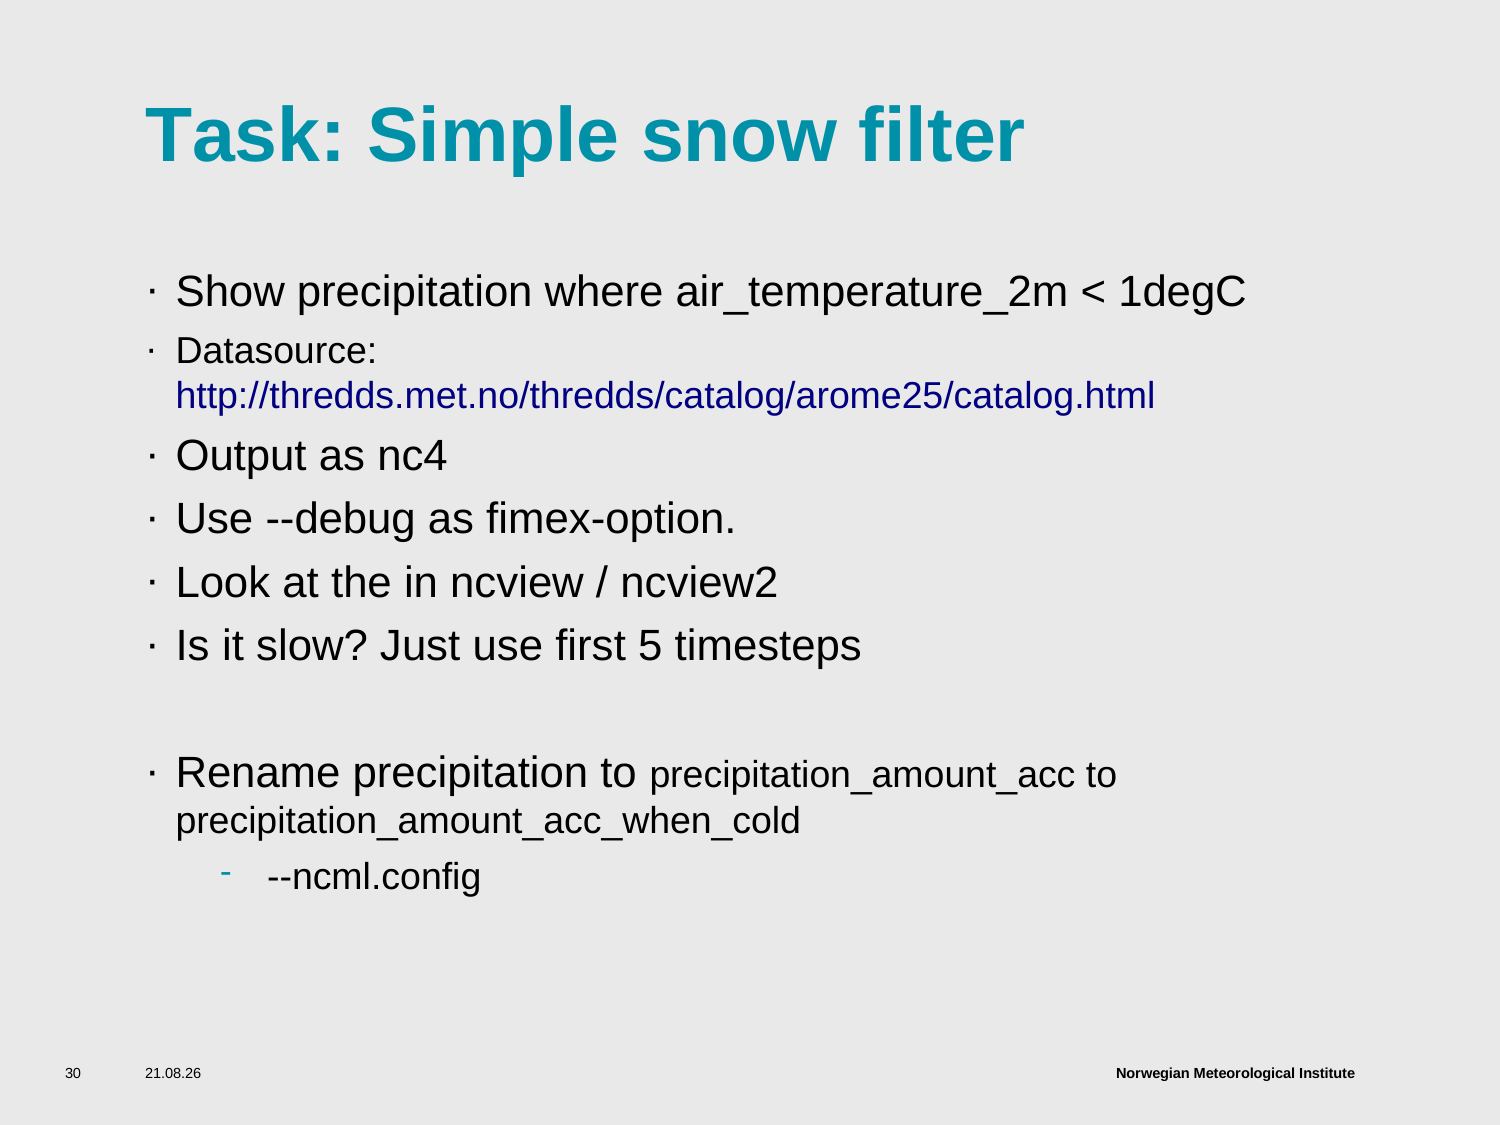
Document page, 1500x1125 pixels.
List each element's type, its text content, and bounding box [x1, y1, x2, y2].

list Show precipitation where air_temperature_2m < 1degC Datasource: http://thredds.met.no/thredds/catalog/arome25/catalog.html Output as nc4 Use --debug as fimex-option. Look at the in ncview / ncview2 Is it slow? Just use first 5 timesteps Rename precipitation to precipitation_amount_acc to precipitation_amount_acc_when_cold --ncml.config [145, 262, 1355, 915]
title Task: Simple snow filter [145, 83, 1355, 178]
